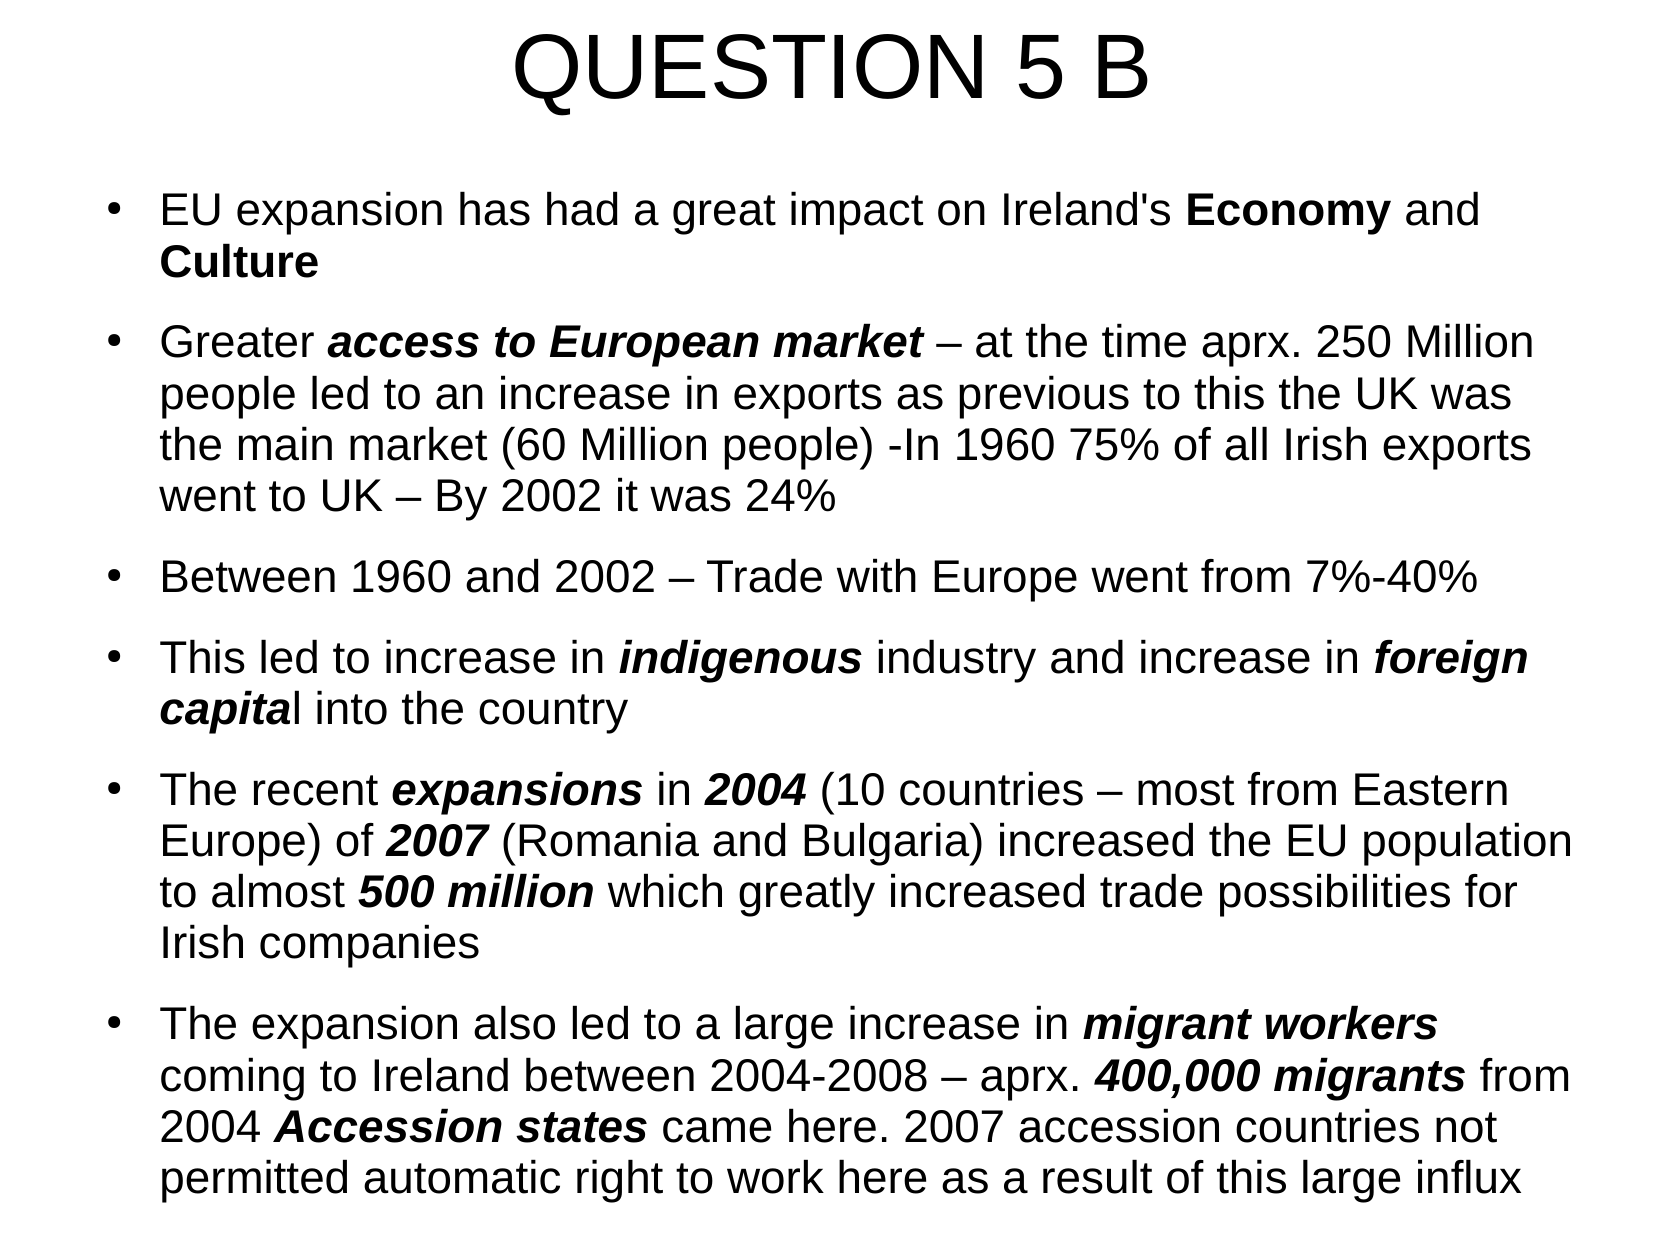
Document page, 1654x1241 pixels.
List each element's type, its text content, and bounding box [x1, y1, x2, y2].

title QUESTION 5 B [88, 0, 1577, 163]
list EU expansion has had a great impact on Ireland's Economy and Culture Greater access to European market – at the time aprx. 250 Million people led to an increase in exports as previous to this the UK was the main market (60 Million people) -In 1960 75% of all Irish exports went to UK – By 2002 it was 24% Between 1960 and 2002 – Trade with Europe went from 7%-40% This led to increase in indigenous industry and increase in foreign capital into the country The recent expansions in 2004 (10 countries – most from Eastern Europe) of 2007 (Romania and Bulgaria) increased the EU population to almost 500 million which greatly increased trade possibilities for Irish companies The expansion also led to a large increase in migrant workers coming to Ireland between 2004-2008 – aprx. 400,000 migrants from 2004 Accession states came here. 2007 accession countries not permitted automatic right to work here as a result of this large influx [88, 184, 1577, 1211]
